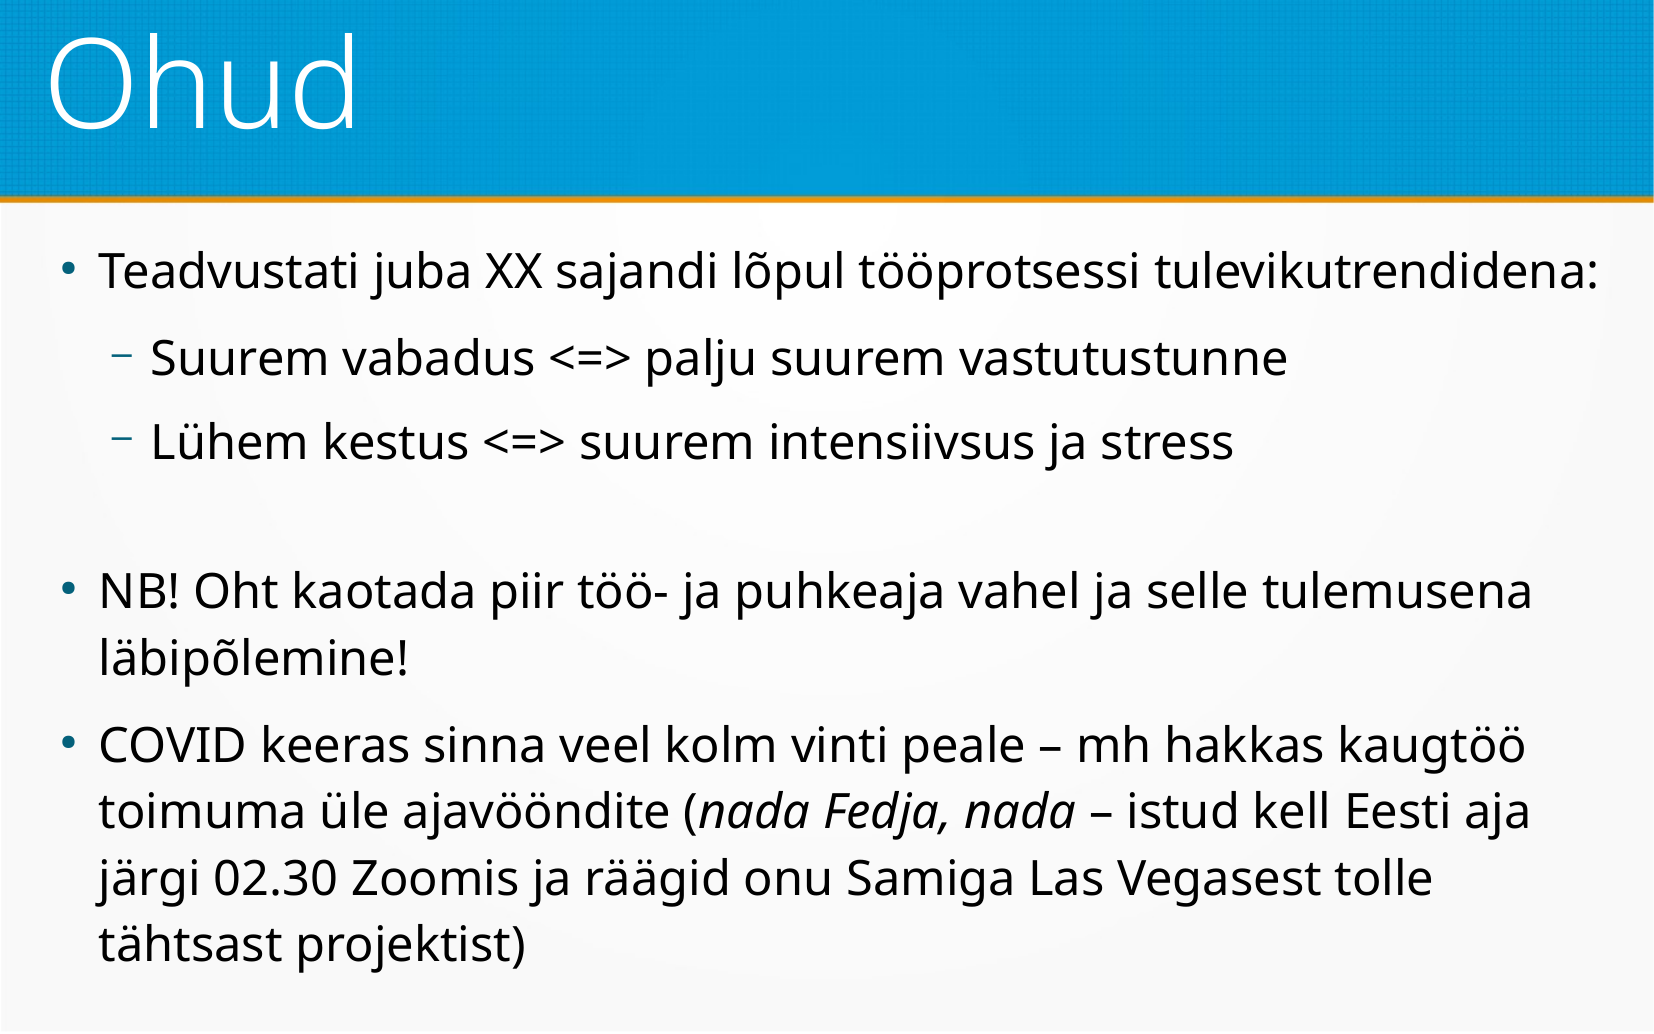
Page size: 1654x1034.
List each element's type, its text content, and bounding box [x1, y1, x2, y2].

picture [0, 195, 1654, 1034]
title Ohud [43, 0, 1619, 166]
list Teadvustati juba XX sajandi lõpul tööprotsessi tulevikutrendidena: Suurem vabadus <=> palju suurem vastutustunne Lühem kestus <=> suurem intensiivsus ja stress NB! Oht kaotada piir töö- ja puhkeaja vahel ja selle tulemusena läbipõlemine! COVID keeras sinna veel kolm vinti peale – mh hakkas kaugtöö toimuma üle ajavööndite (nada Fedja, nada – istud kell Eesti aja järgi 02.30 Zoomis ja räägid onu Samiga Las Vegasest tolle tähtsast projektist) [47, 236, 1607, 1002]
